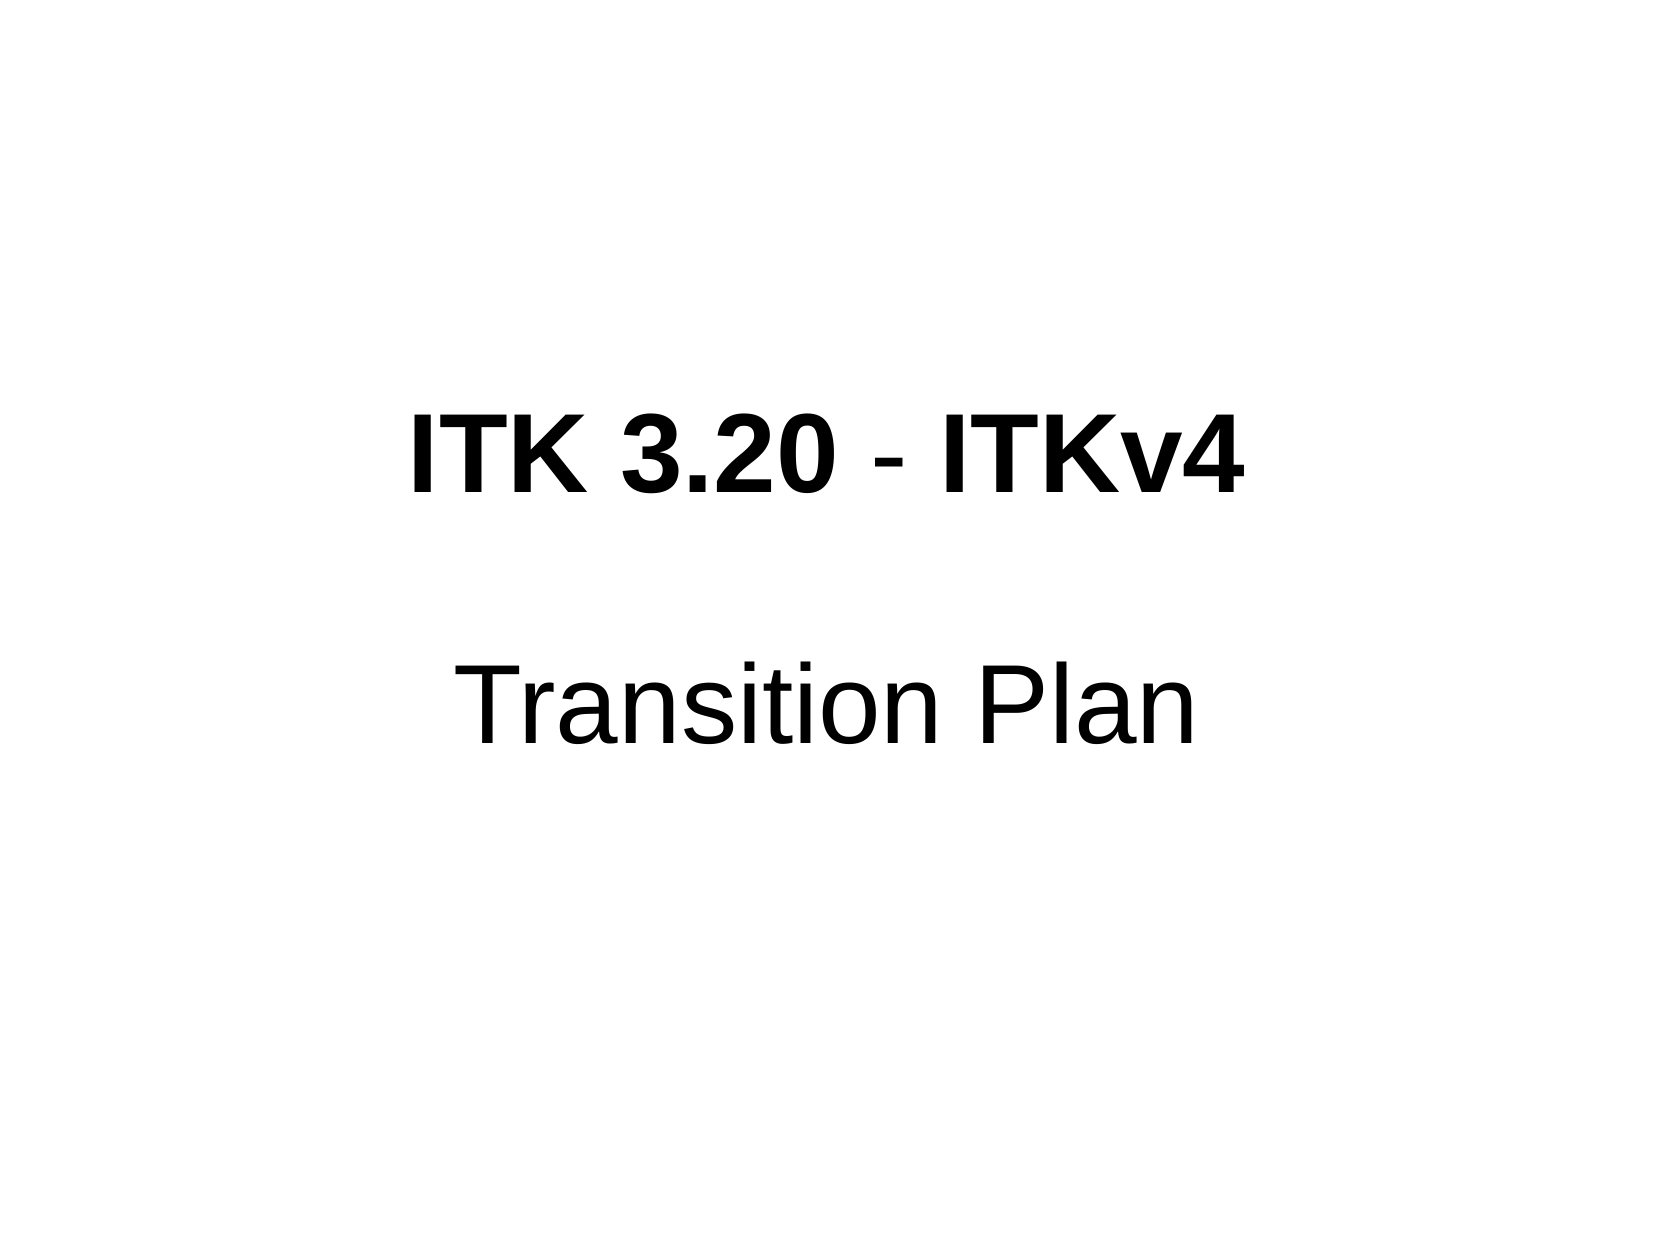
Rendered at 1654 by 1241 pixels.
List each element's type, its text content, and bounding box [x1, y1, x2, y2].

subtitle ITK 3.20 - ITKv4 Transition Plan [82, 56, 1571, 1102]
